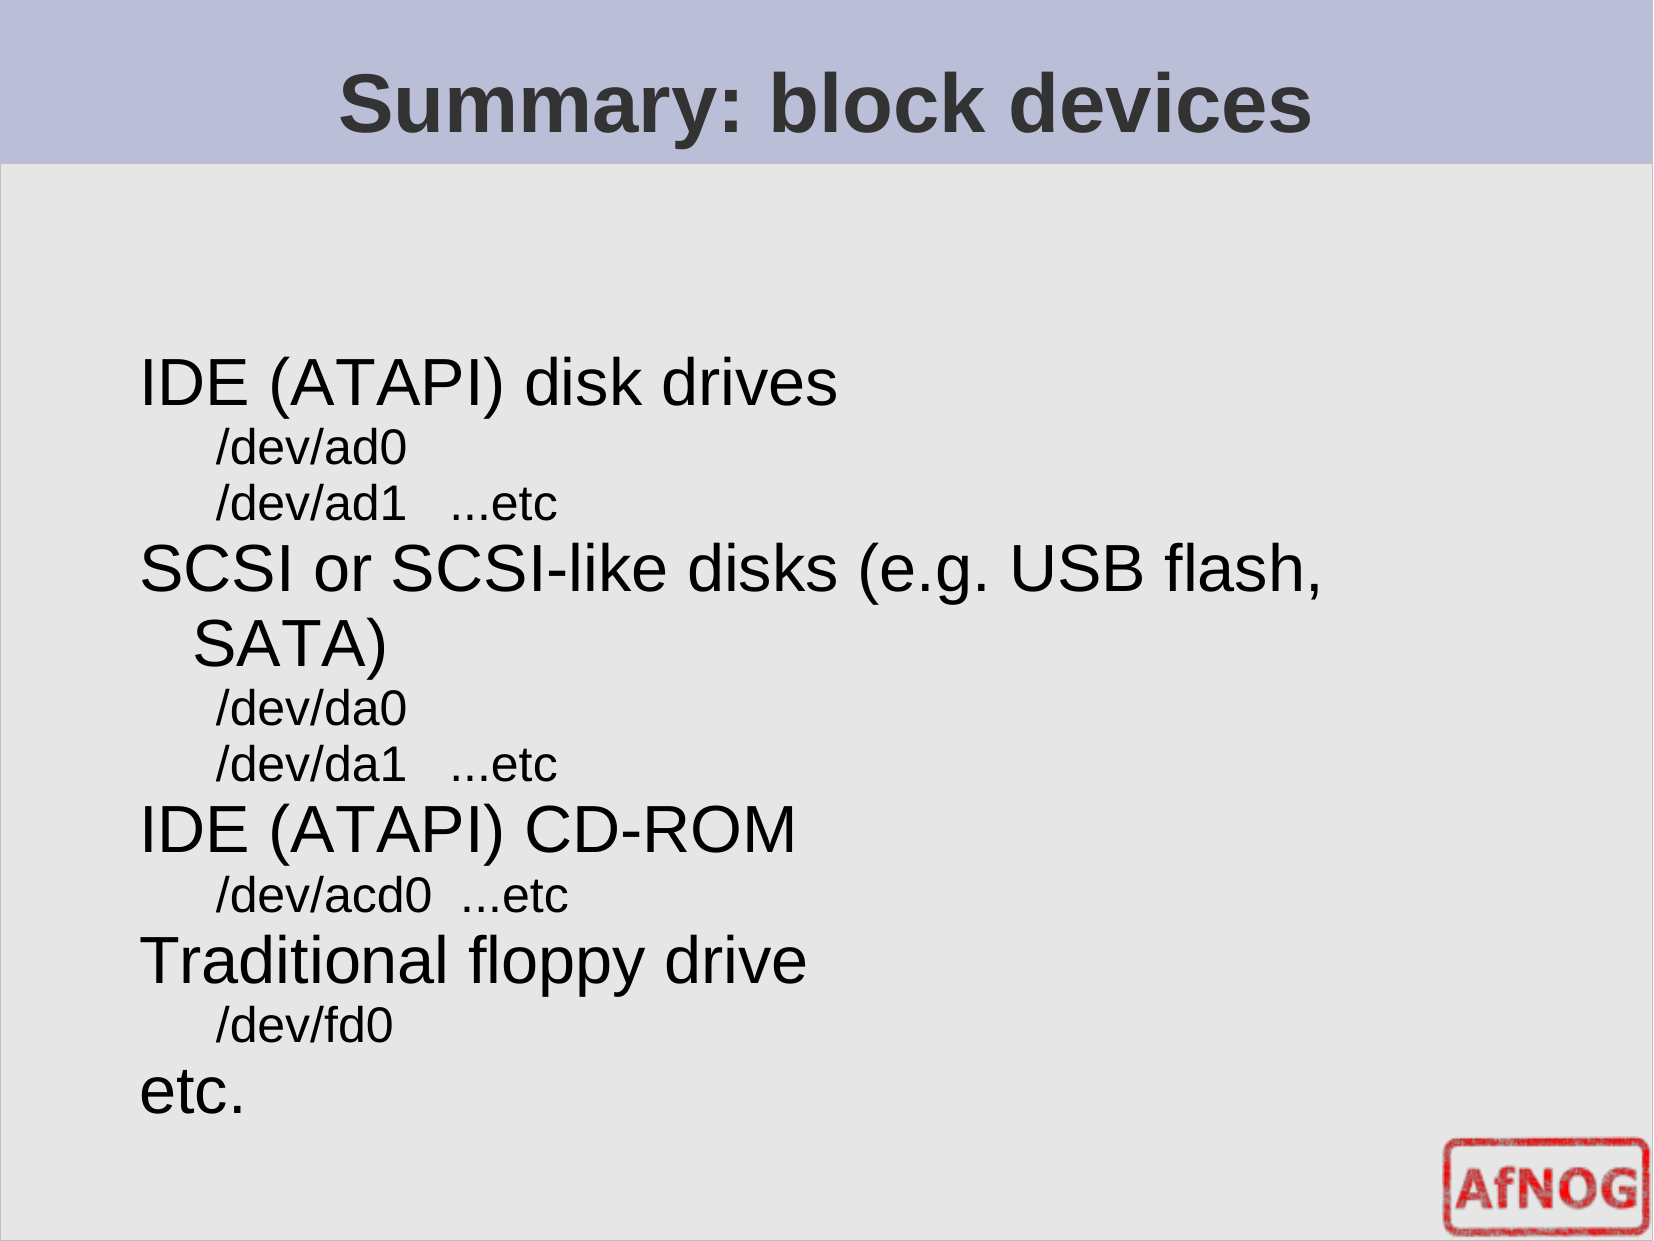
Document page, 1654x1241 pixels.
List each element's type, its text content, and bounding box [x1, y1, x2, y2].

list IDE (ATAPI) disk drives /dev/ad0 /dev/ad1 ...etc SCSI or SCSI-like disks (e.g. USB flash, SATA) /dev/da0 /dev/da1 ...etc IDE (ATAPI) CD-ROM /dev/acd0 ...etc Traditional floppy drive /dev/fd0 etc. [121, 344, 1534, 1151]
picture [1441, 1135, 1653, 1241]
title Summary: block devices [0, 0, 1653, 208]
